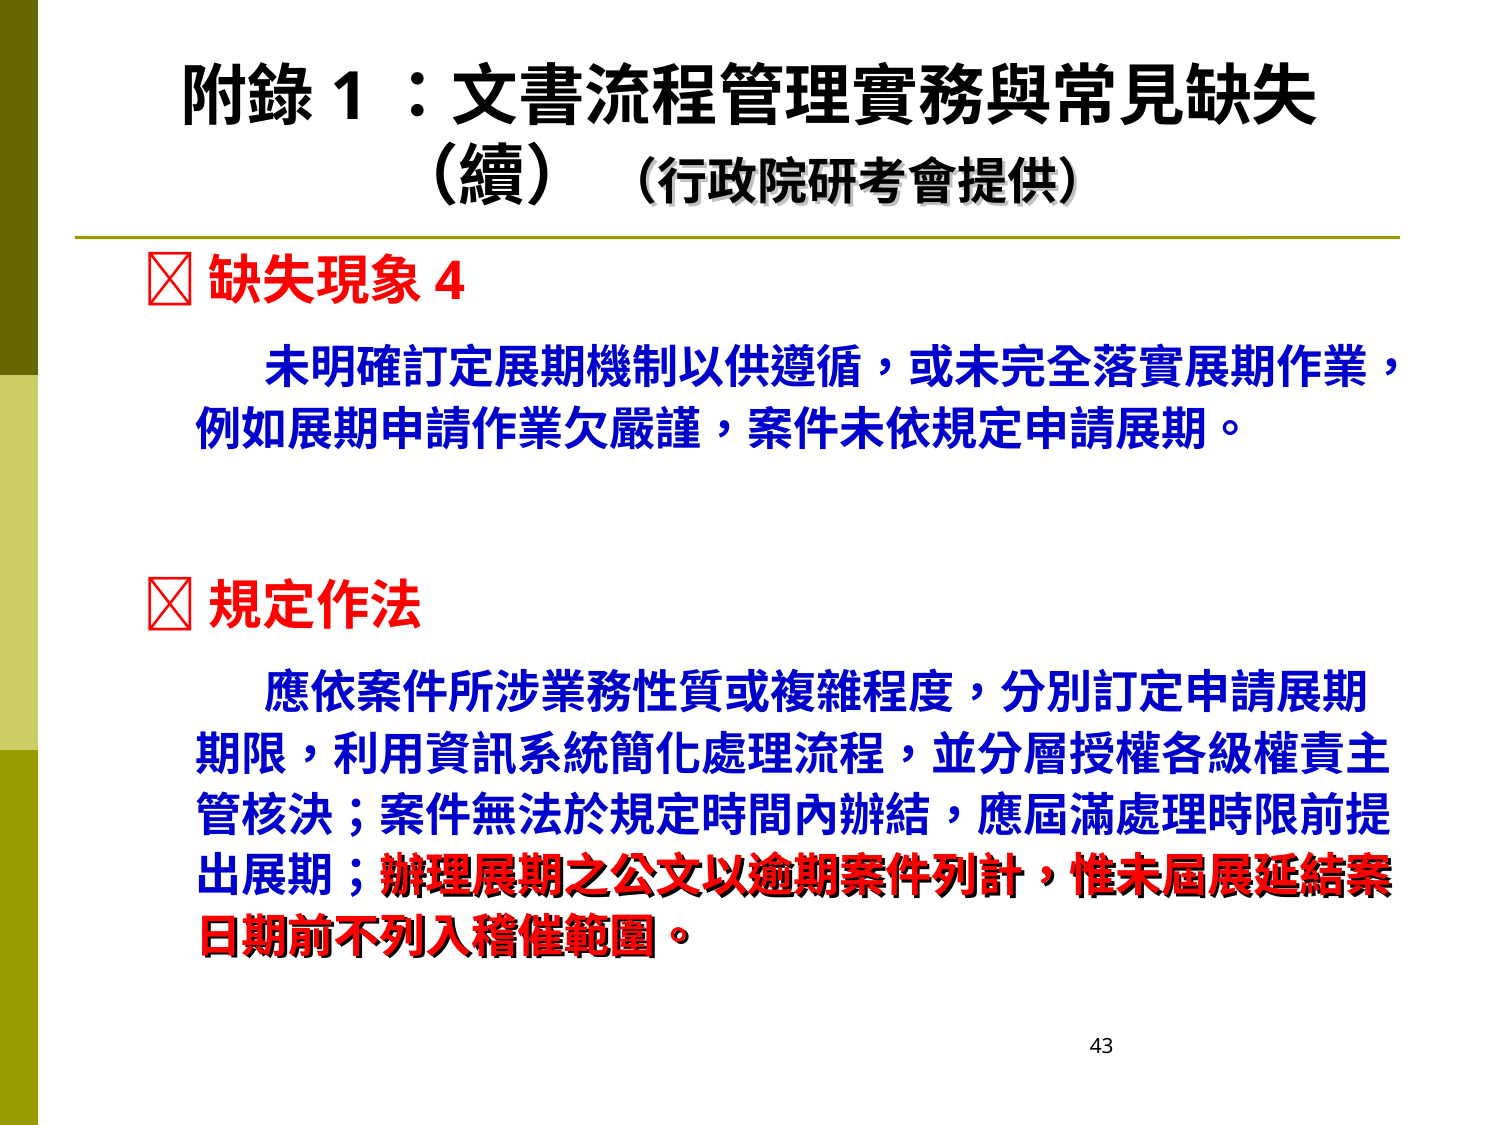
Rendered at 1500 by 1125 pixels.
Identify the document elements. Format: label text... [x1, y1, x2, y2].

title 附錄1：文書流程管理實務與常見缺失（續） （行政院研考會提供） [75, 45, 1426, 197]
list 缺失現象4 未明確訂定展期機制以供遵循，或未完全落實展期作業，例如展期申請作業欠嚴謹，案件未依規定申請展期。 規定作法 應依案件所涉業務性質或複雜程度，分別訂定申請展期期限，利用資訊系統簡化處理流程，並分層授權各級權責主管核決；案件無法於規定時間內辦結，應屆滿處理時限前提出展期；辦理展期之公文以逾期案件列計，惟未屆展延結案日期前不列入稽催範圍。 [76, 231, 1427, 976]
text_box [1074, 1025, 1426, 1101]
